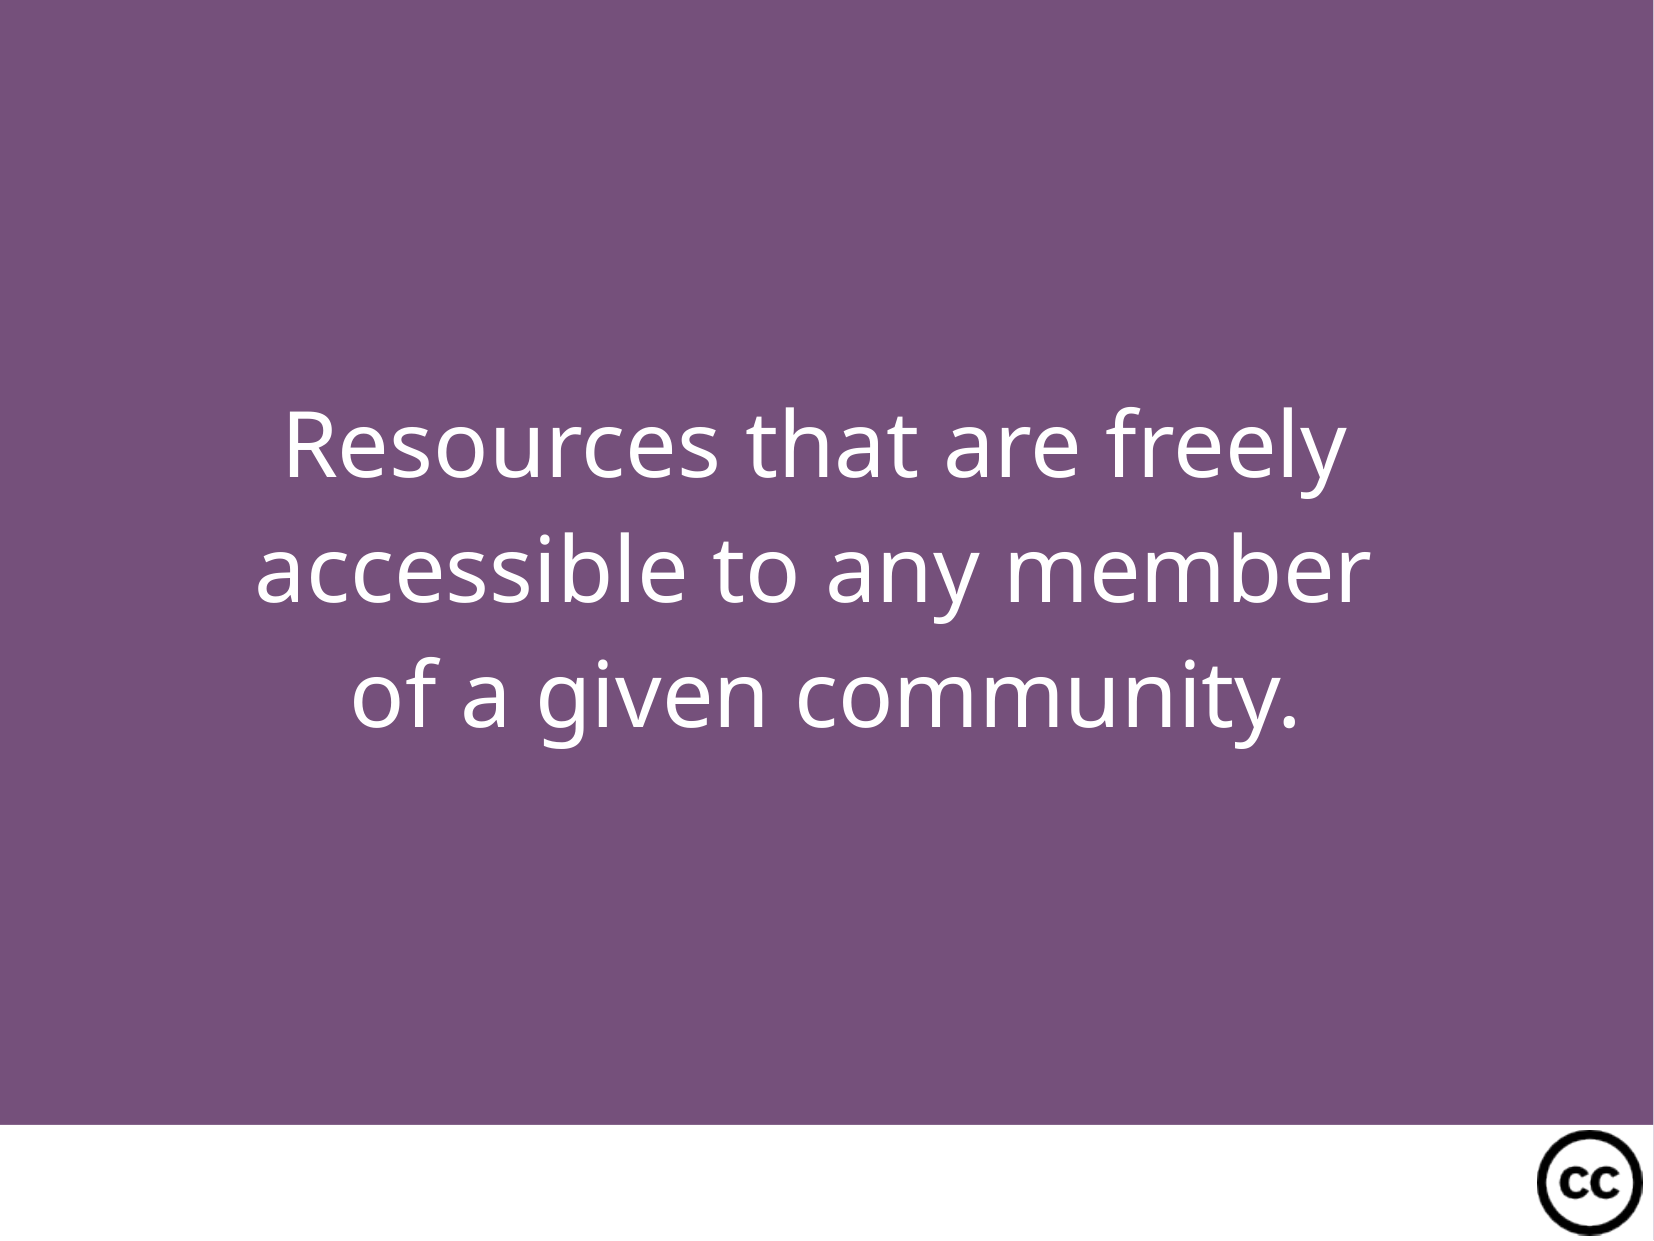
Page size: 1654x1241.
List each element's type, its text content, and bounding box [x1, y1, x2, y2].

picture [1537, 1130, 1643, 1236]
title Resources that are freely accessible to any member of a given community. [82, 305, 1571, 828]
